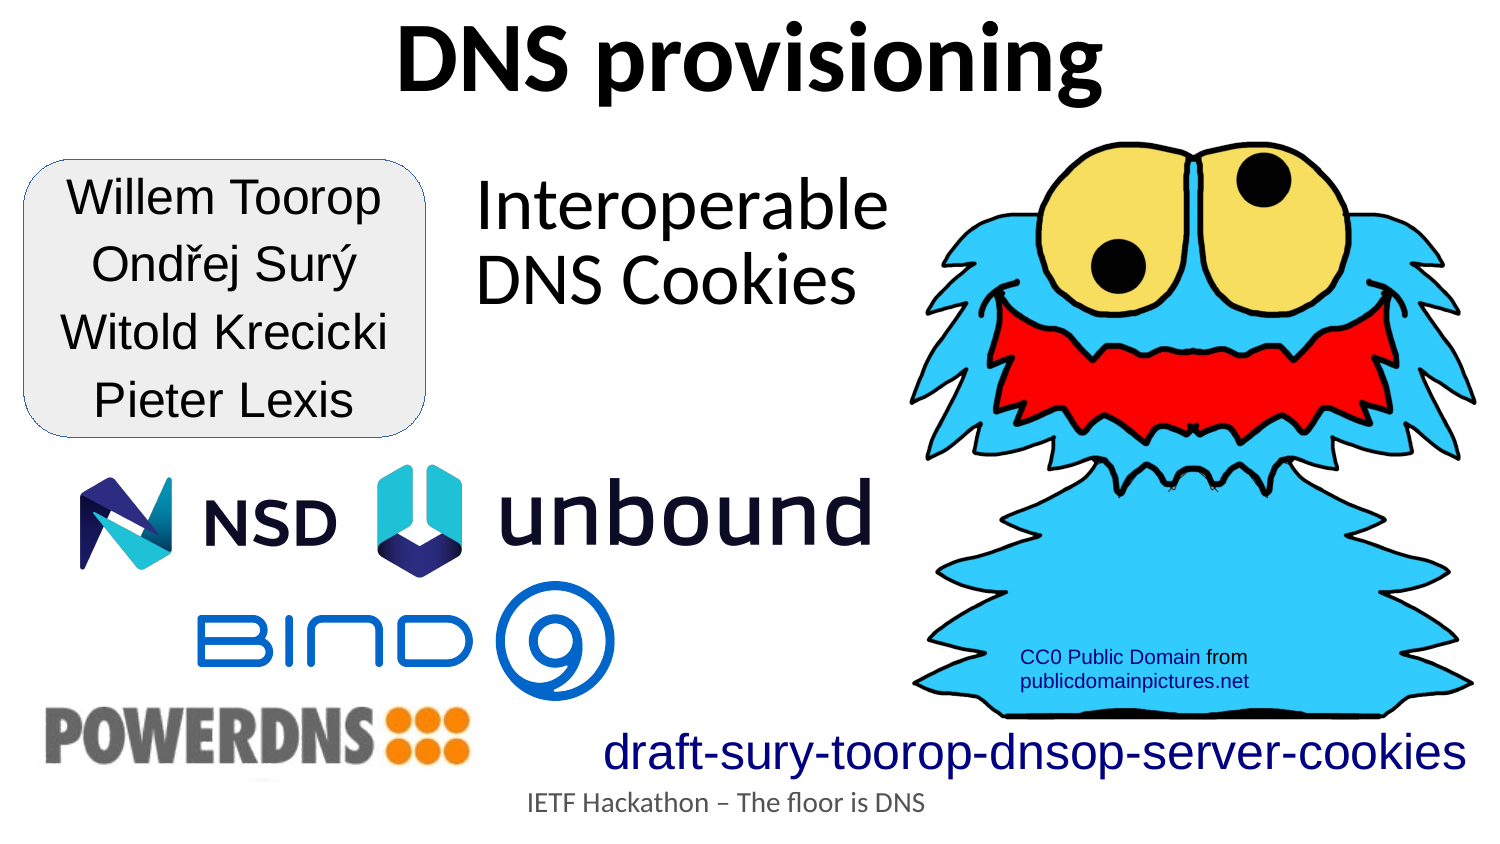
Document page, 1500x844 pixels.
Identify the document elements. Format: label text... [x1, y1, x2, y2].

title DNS provisioning [75, 0, 1425, 122]
text_box CC0 Public Domain from publicdomainpictures.net [1005, 638, 1385, 701]
text_box Willem Toorop Ondřej Surý Witold Krecicki Pieter Lexis [23, 159, 426, 432]
picture [31, 141, 1477, 788]
text_box draft-sury-toorop-dnsop-server-cookies [549, 716, 1483, 821]
text_box Interoperable DNS Cookies [460, 165, 909, 405]
